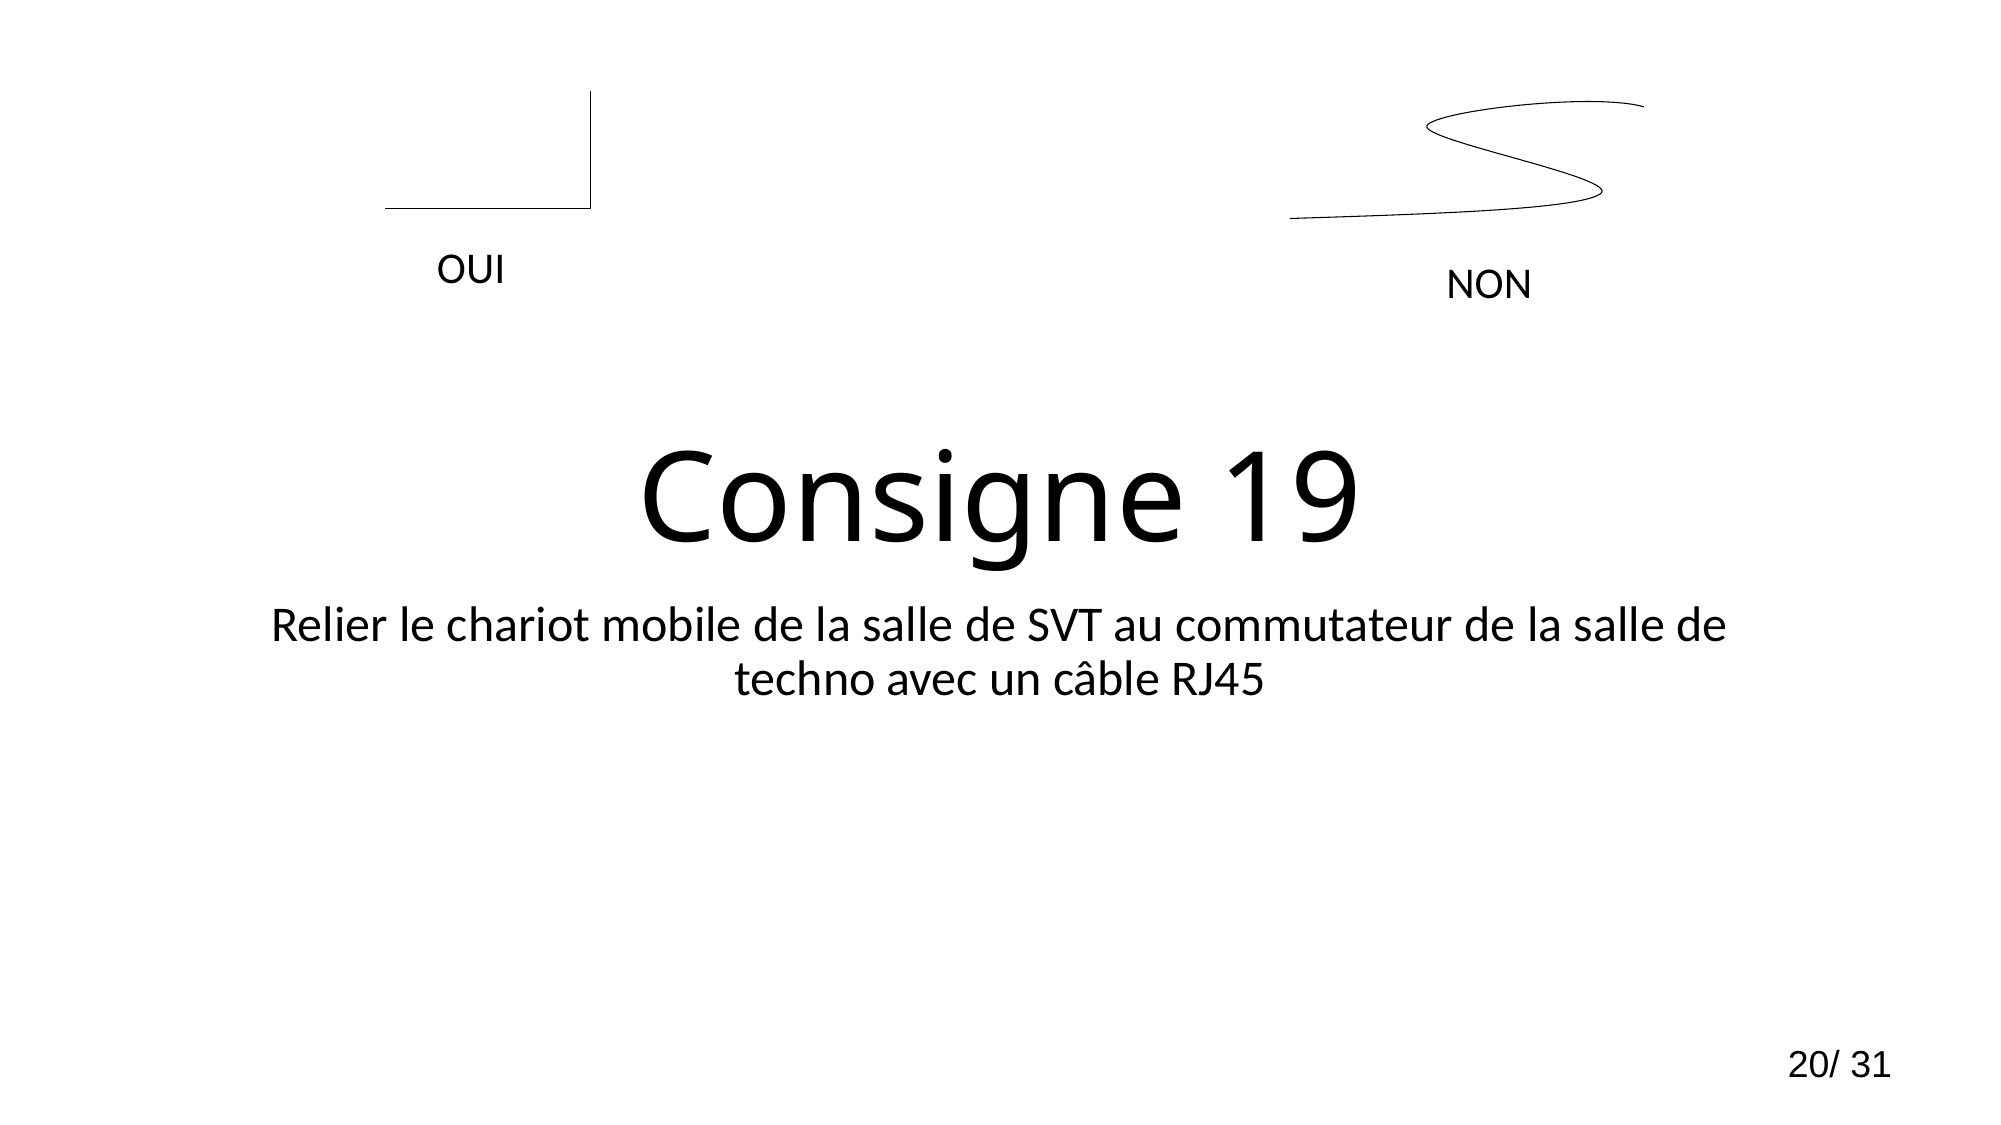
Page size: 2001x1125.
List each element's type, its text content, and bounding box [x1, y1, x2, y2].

subtitle Relier le chariot mobile de la salle de SVT au commutateur de la salle de techno avec un câble RJ45 [249, 590, 1750, 863]
text_box NON [1275, 253, 1704, 317]
text_box 31/ 31 [1830, 1035, 1979, 1093]
text_box OUI [256, 238, 686, 302]
title Consigne 19 [249, 184, 1750, 576]
